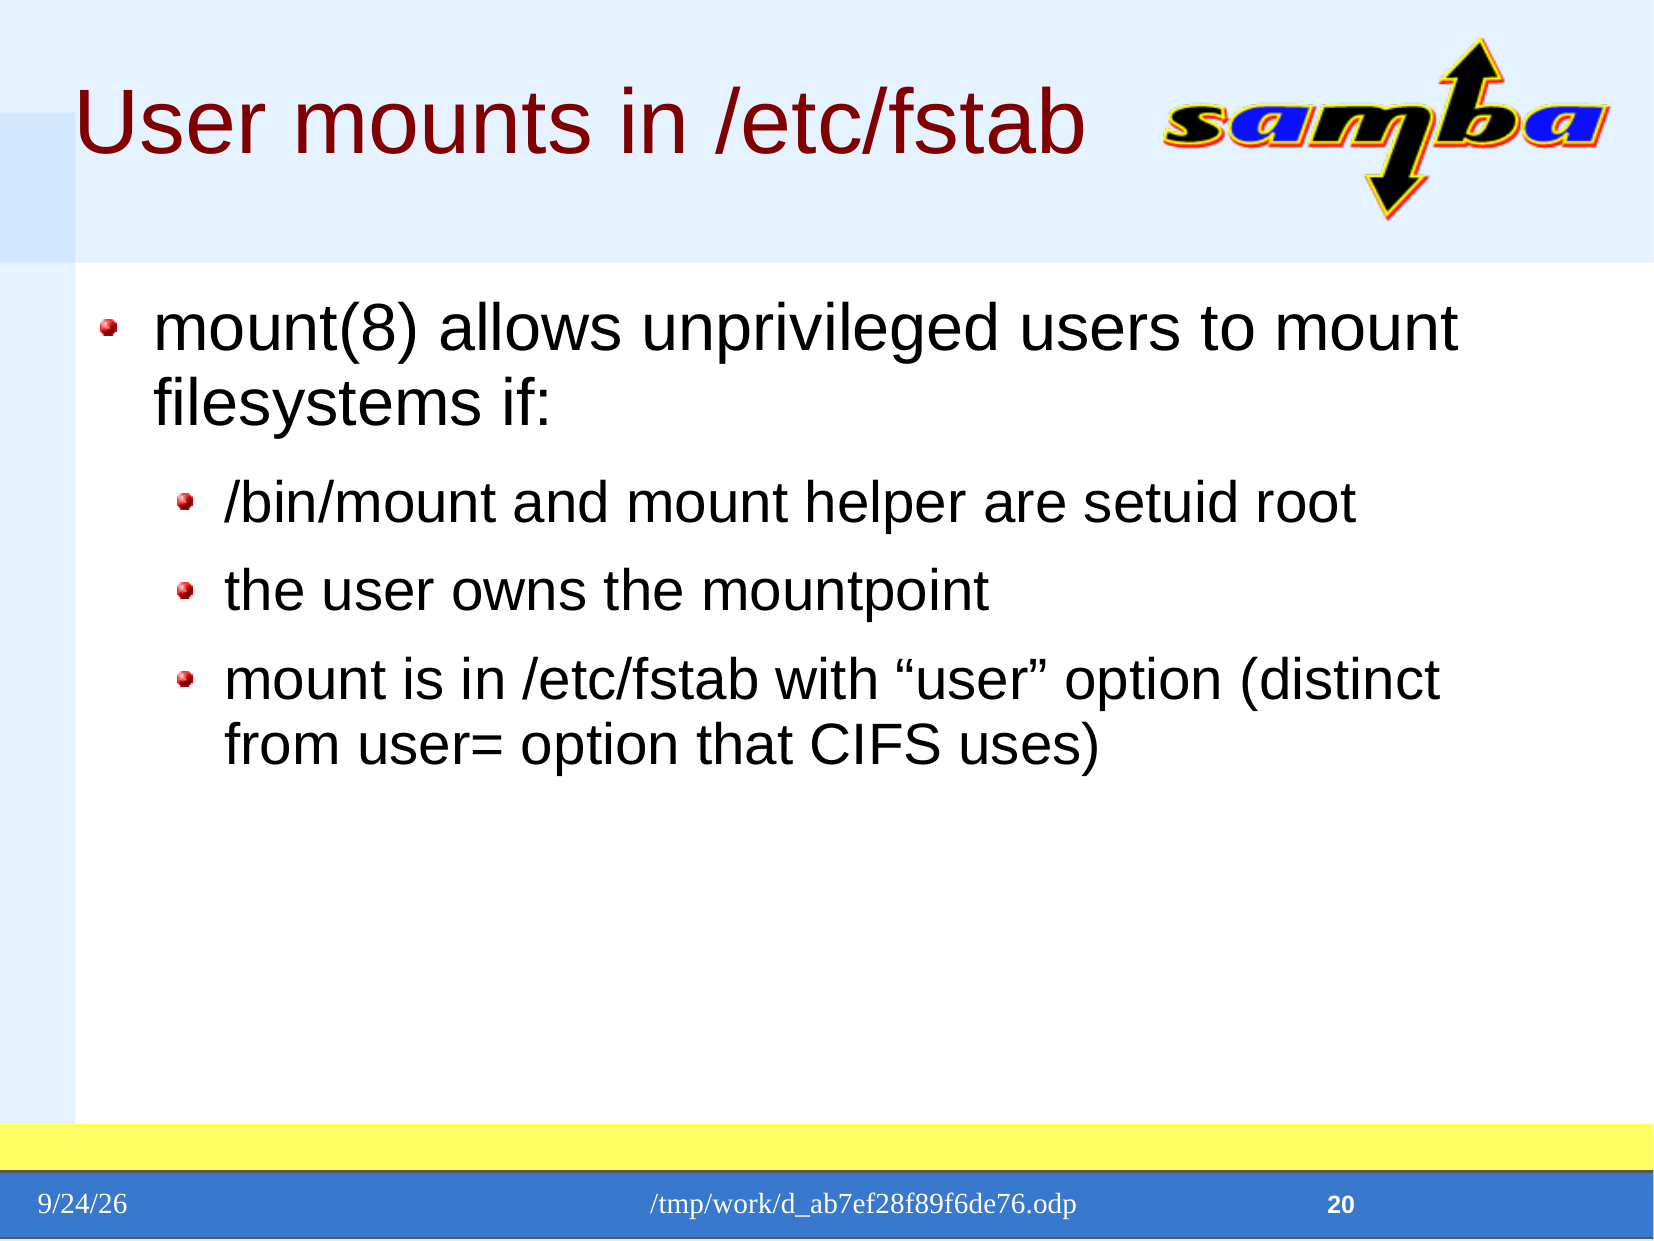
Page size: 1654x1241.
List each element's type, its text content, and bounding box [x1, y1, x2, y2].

picture [0, 1124, 1654, 1241]
title User mounts in /etc/fstab [0, 0, 1163, 245]
picture [793, 1227, 799, 1238]
list mount(8) allows unprivileged users to mount filesystems if: /bin/mount and mount helper are setuid root the user owns the mountpoint mount is in /etc/fstab with “user” option (distinct from user= option that CIFS uses) [82, 290, 1571, 788]
picture [1163, 37, 1613, 225]
